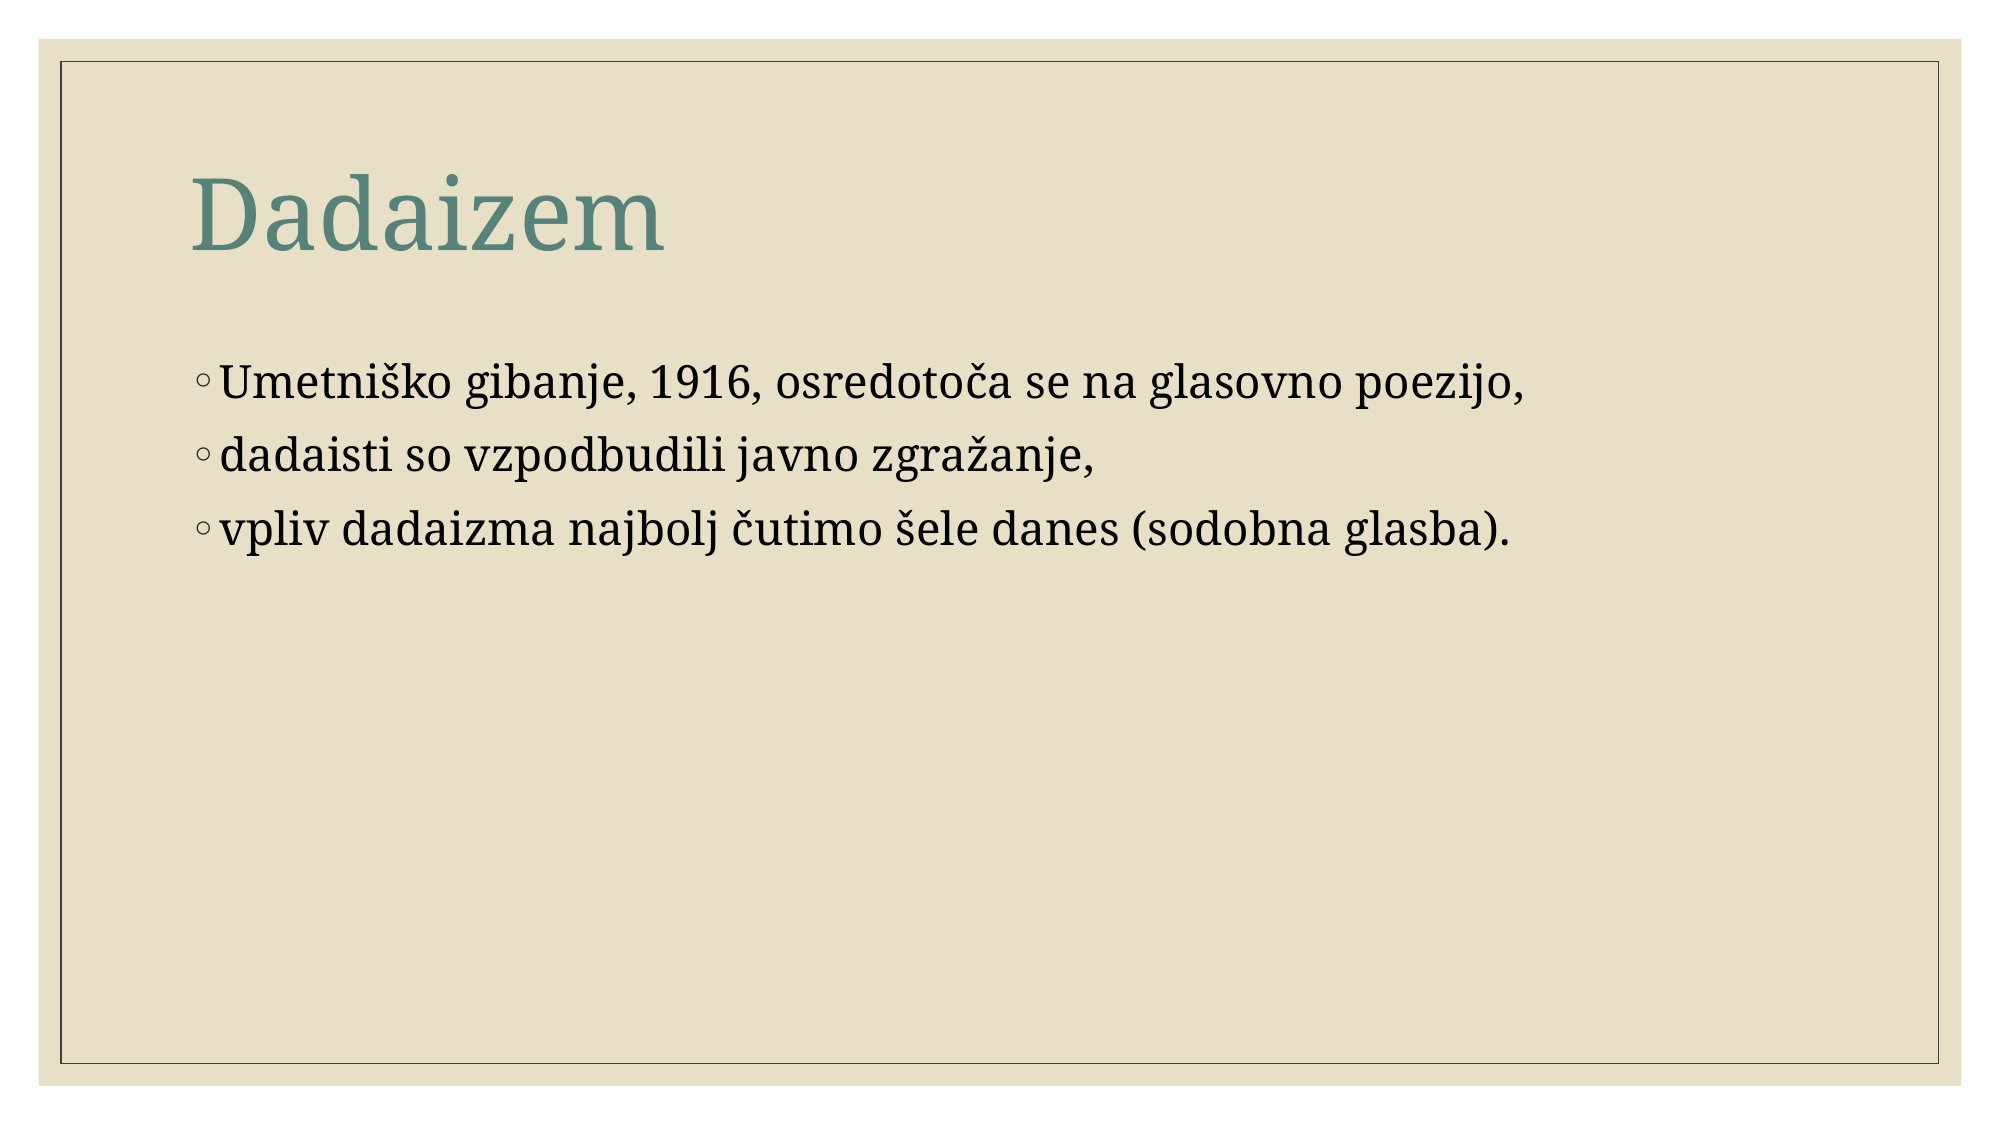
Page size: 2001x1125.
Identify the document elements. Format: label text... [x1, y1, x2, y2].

list Umetniško gibanje, 1916, osredotoča se na glasovno poezijo, dadaisti so vzpodbudili javno zgražanje, vpliv dadaizma najbolj čutimo šele danes (sodobna glasba). [174, 345, 1825, 990]
title Dadaizem [174, 105, 1825, 331]
